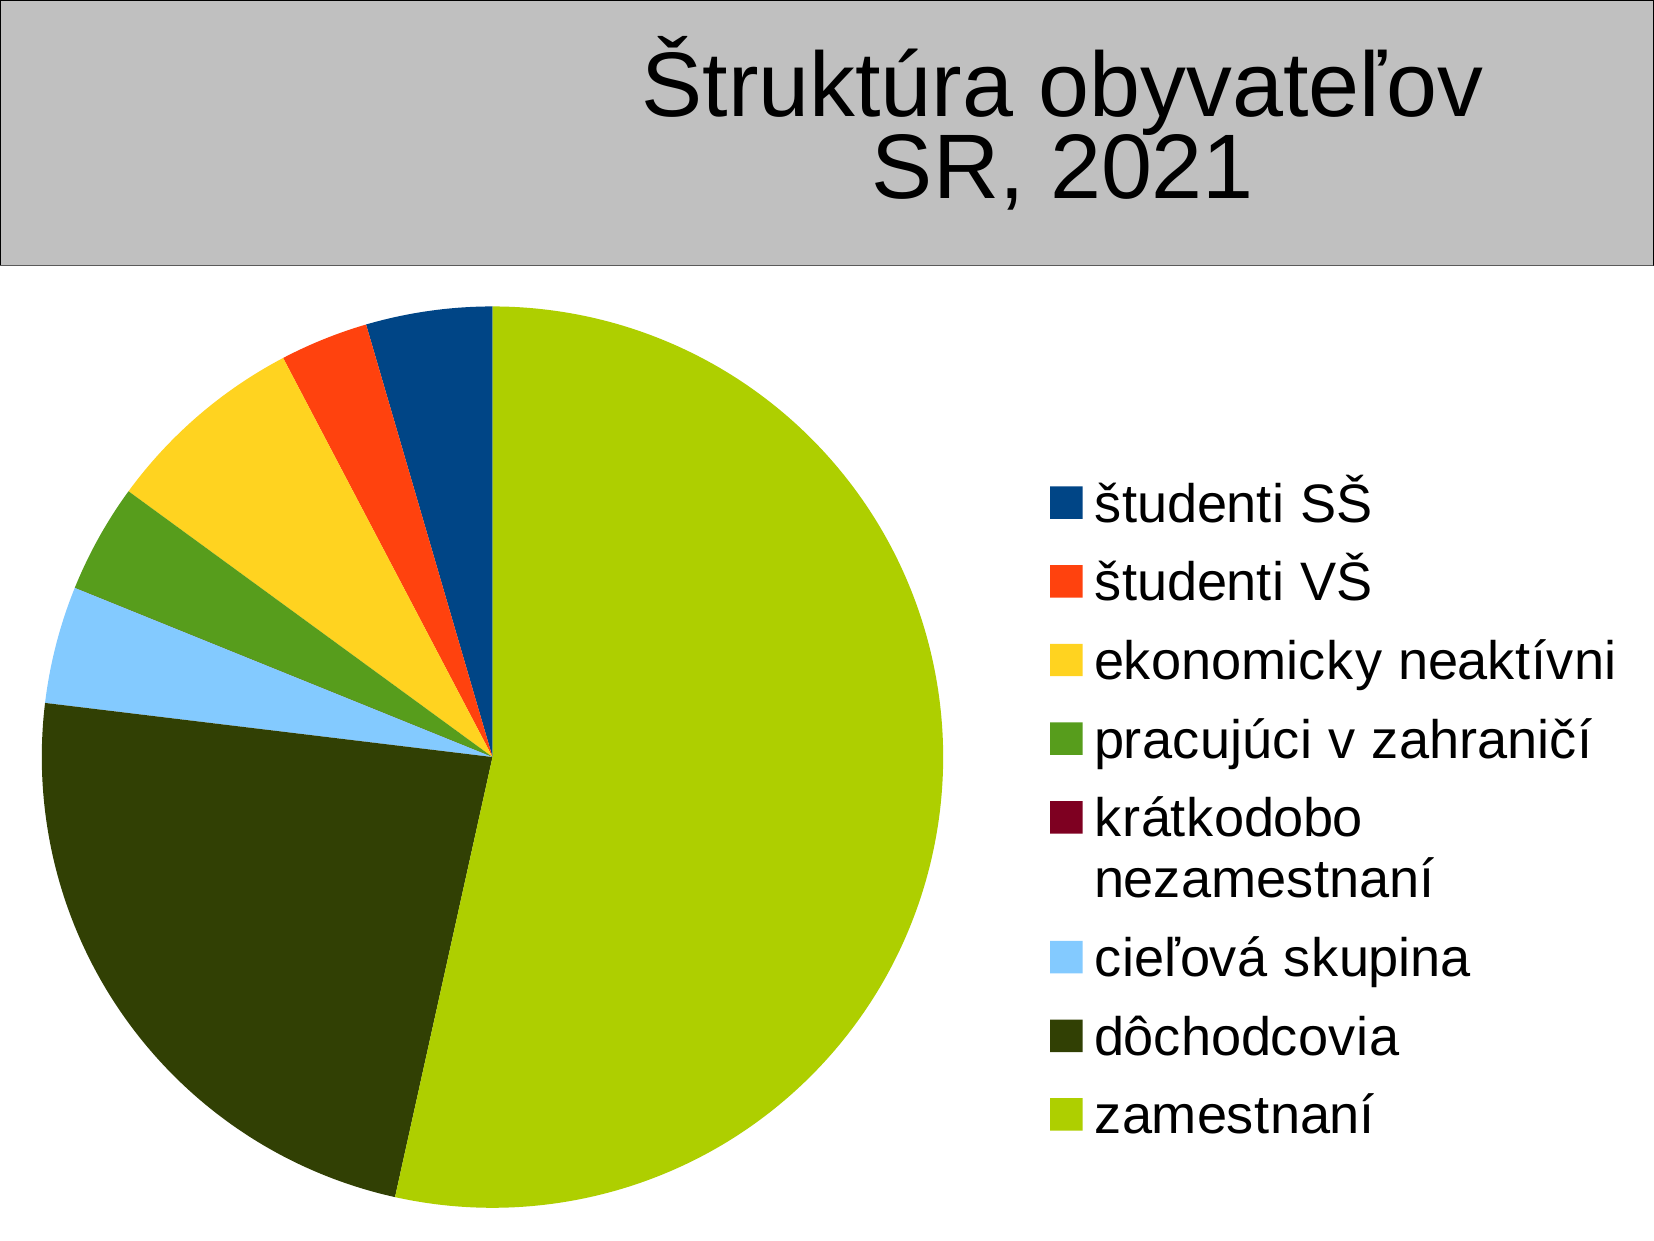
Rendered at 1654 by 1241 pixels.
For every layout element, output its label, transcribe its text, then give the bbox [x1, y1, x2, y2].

chart [0, 265, 1654, 1241]
title Štruktúra obyvateľov SR, 2021 [561, 29, 1565, 237]
